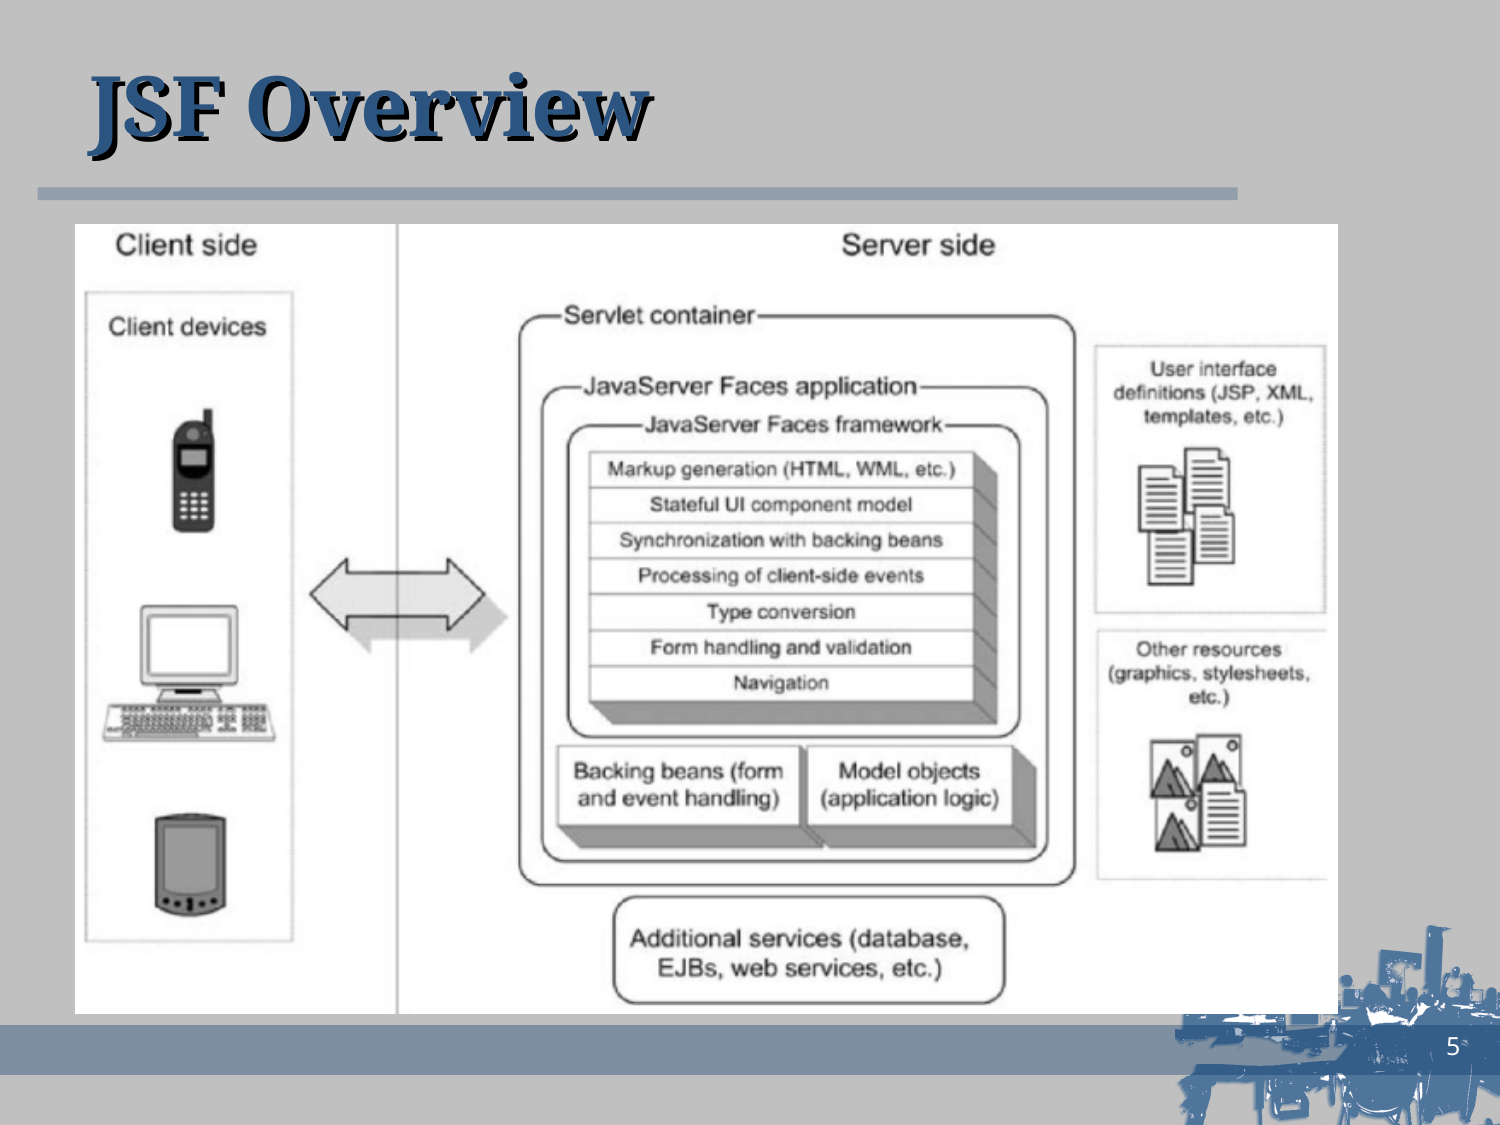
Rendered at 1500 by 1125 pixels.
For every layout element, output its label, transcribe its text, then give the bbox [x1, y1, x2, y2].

title JSF Overview [75, 35, 1426, 174]
picture [75, 224, 1338, 1014]
